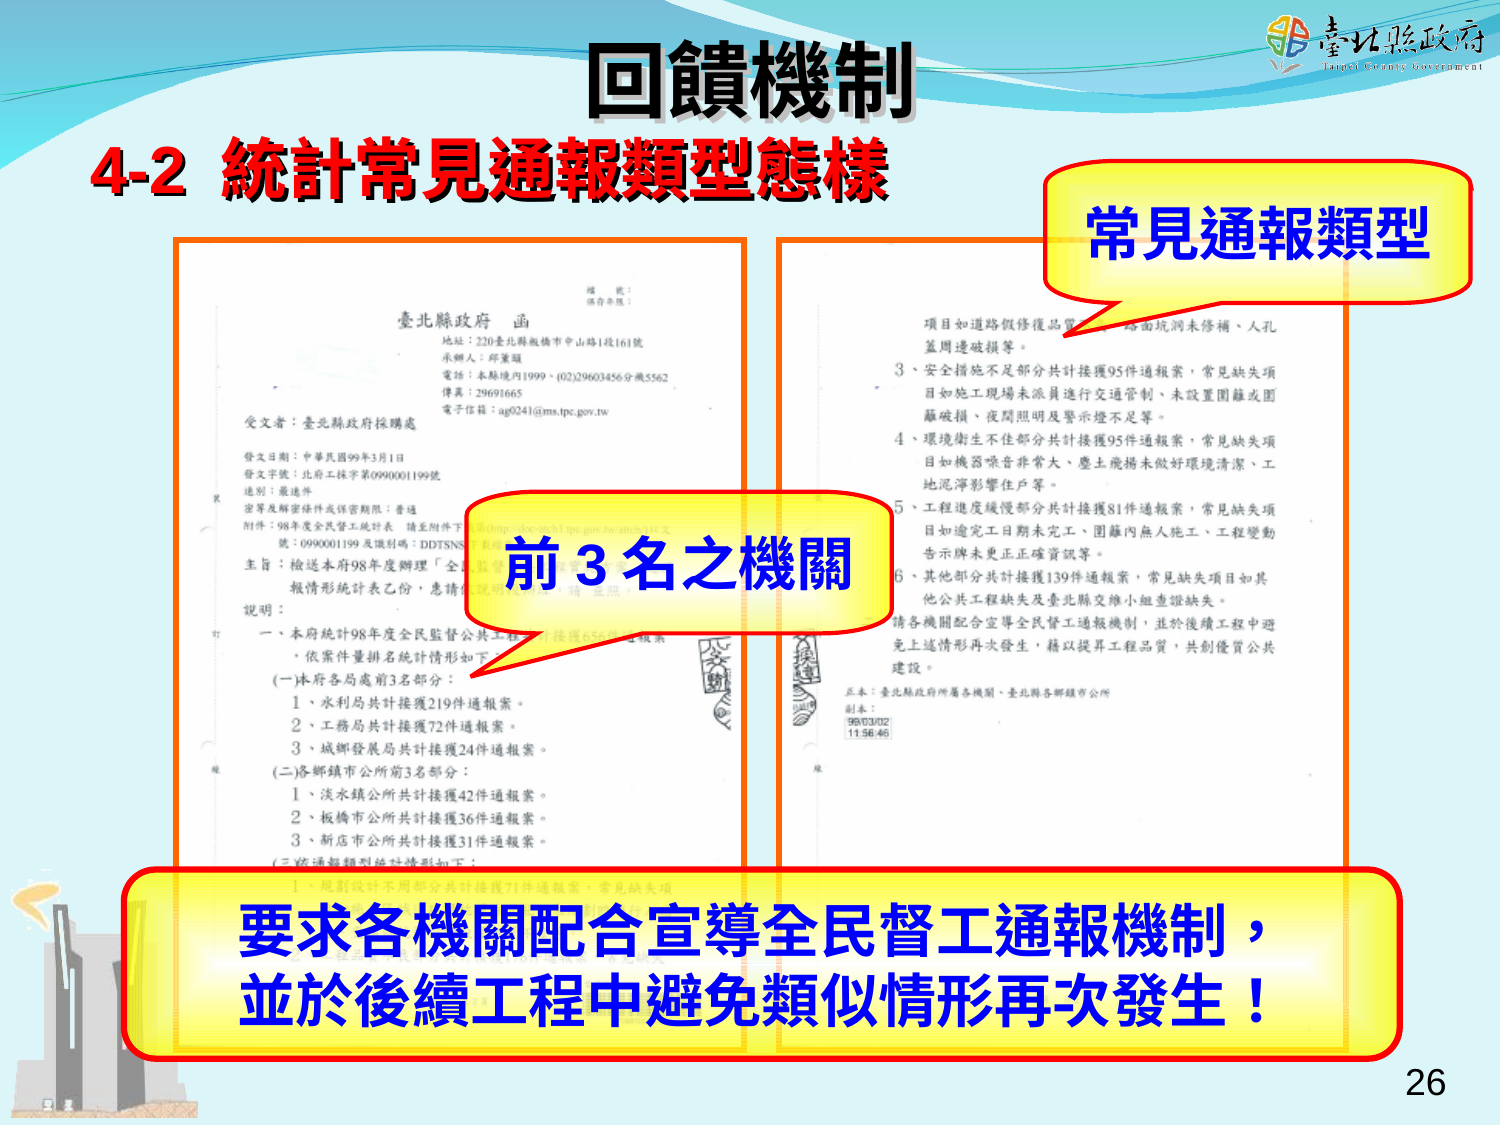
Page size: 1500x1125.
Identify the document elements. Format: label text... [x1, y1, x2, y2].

picture [781, 243, 1343, 869]
text_box 常見通報類型 [1045, 160, 1471, 337]
text_box 要求各機關配合宣導全民督工通報機制， 並於後續工程中避免類似情形再次發生！ [123, 869, 1400, 1059]
text_box 前3名之機關 [466, 491, 892, 677]
list 4-2 統計常見通報類型態樣 [75, 113, 1426, 220]
picture [179, 243, 742, 869]
picture [0, 0, 1500, 102]
picture [11, 869, 198, 1118]
title 回饋機制 [75, 19, 1426, 113]
